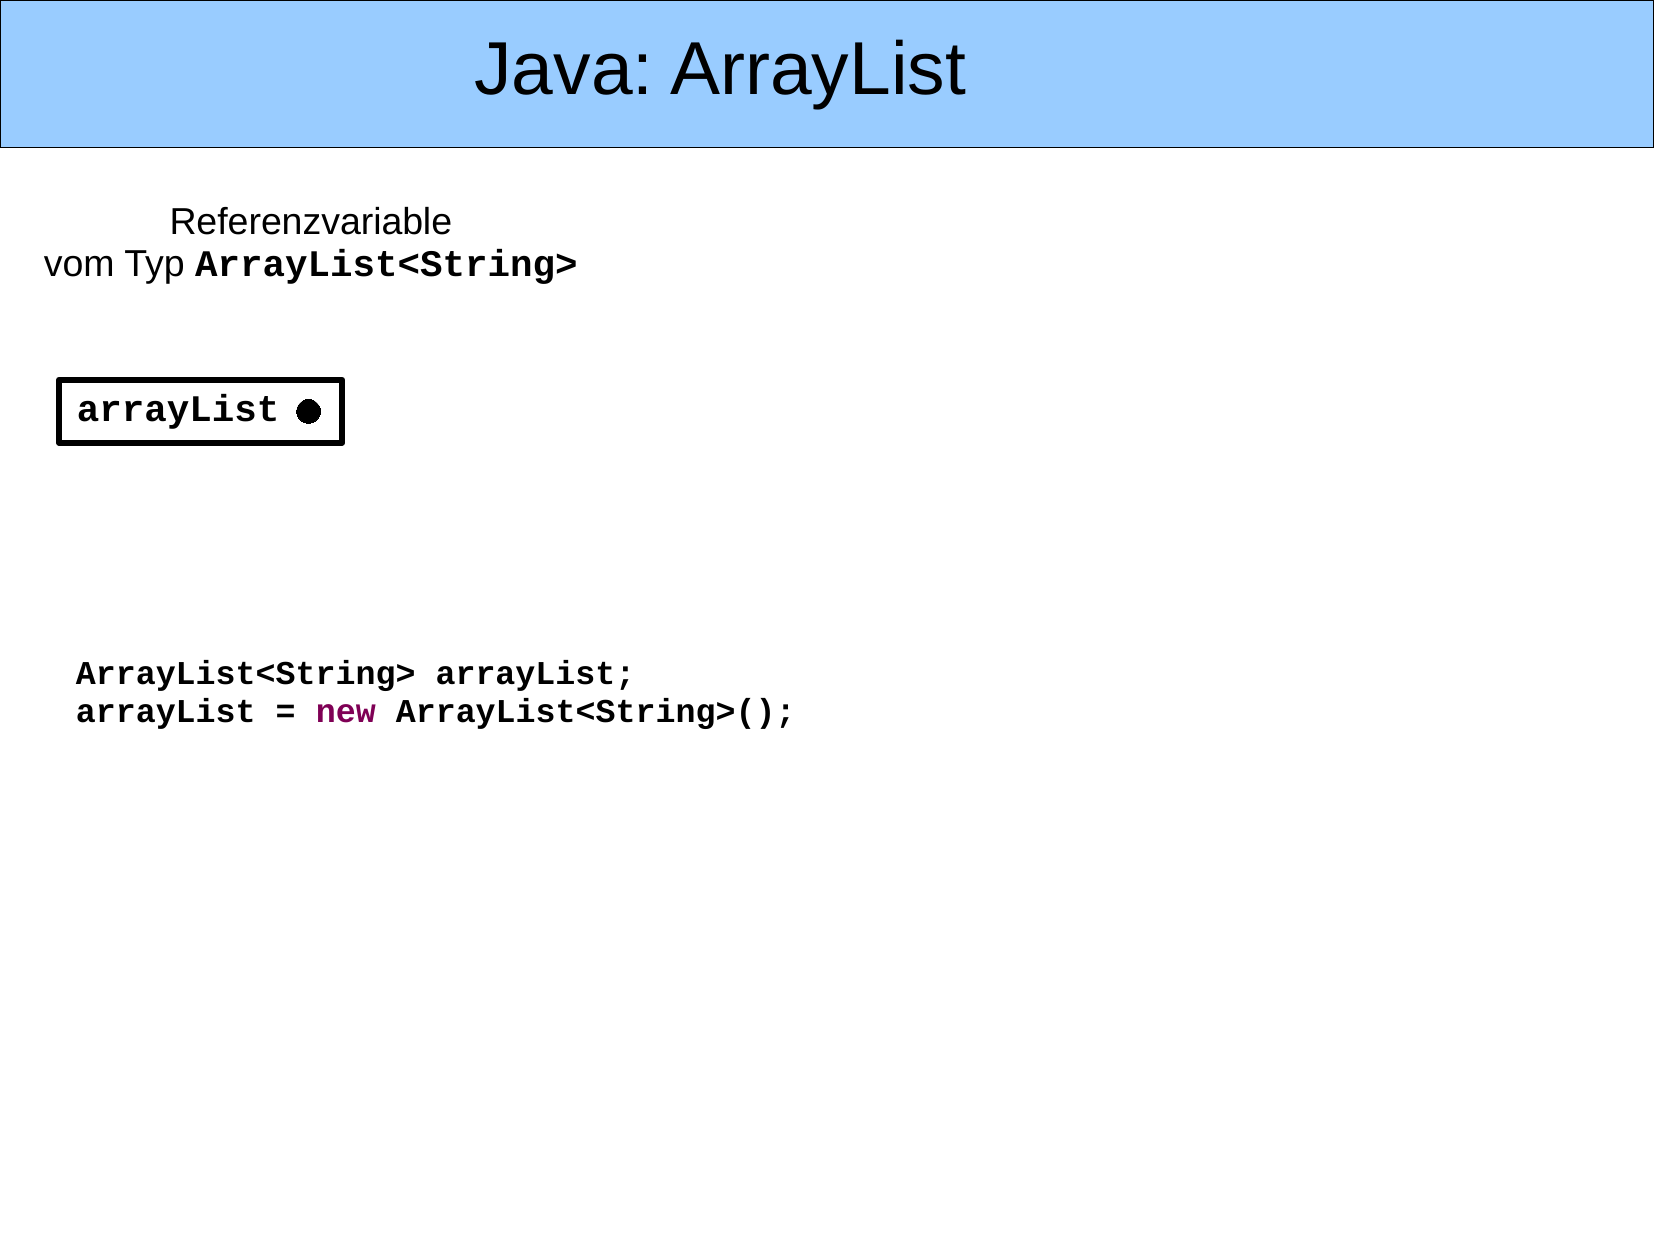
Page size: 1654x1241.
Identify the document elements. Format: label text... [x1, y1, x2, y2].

text_box Java: ArrayList [459, 19, 982, 119]
text_box ArrayList<String> arrayList; arrayList = new ArrayList<String>(); [61, 649, 811, 815]
text_box [0, 0, 1654, 148]
text_box Referenzvariable vom Typ ArrayList<String> [29, 193, 591, 296]
text_box arrayList [59, 379, 343, 443]
text_box [296, 399, 321, 424]
